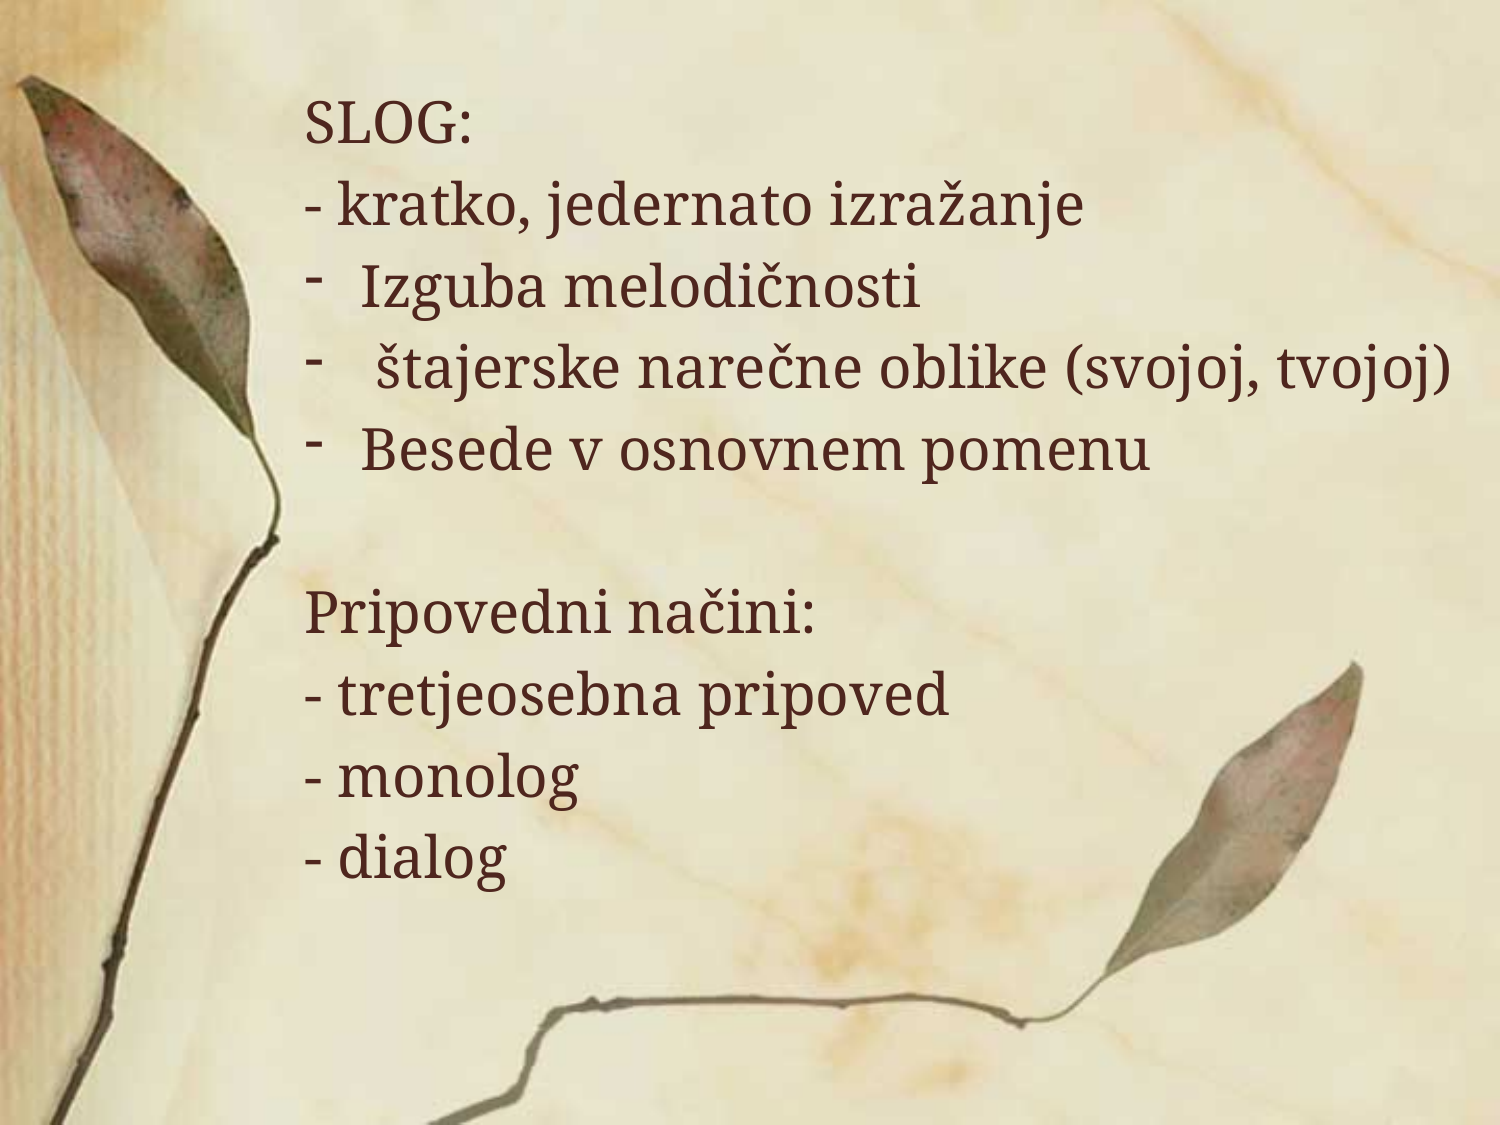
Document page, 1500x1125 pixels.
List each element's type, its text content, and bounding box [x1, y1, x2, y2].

picture [0, 0, 1500, 1125]
list SLOG: - kratko, jedernato izražanje Izguba melodičnosti štajerske narečne oblike (svojoj, tvojoj) Besede v osnovnem pomenu Pripovedni načini: - tretjeosebna pripoved - monolog - dialog [289, 78, 1500, 1005]
